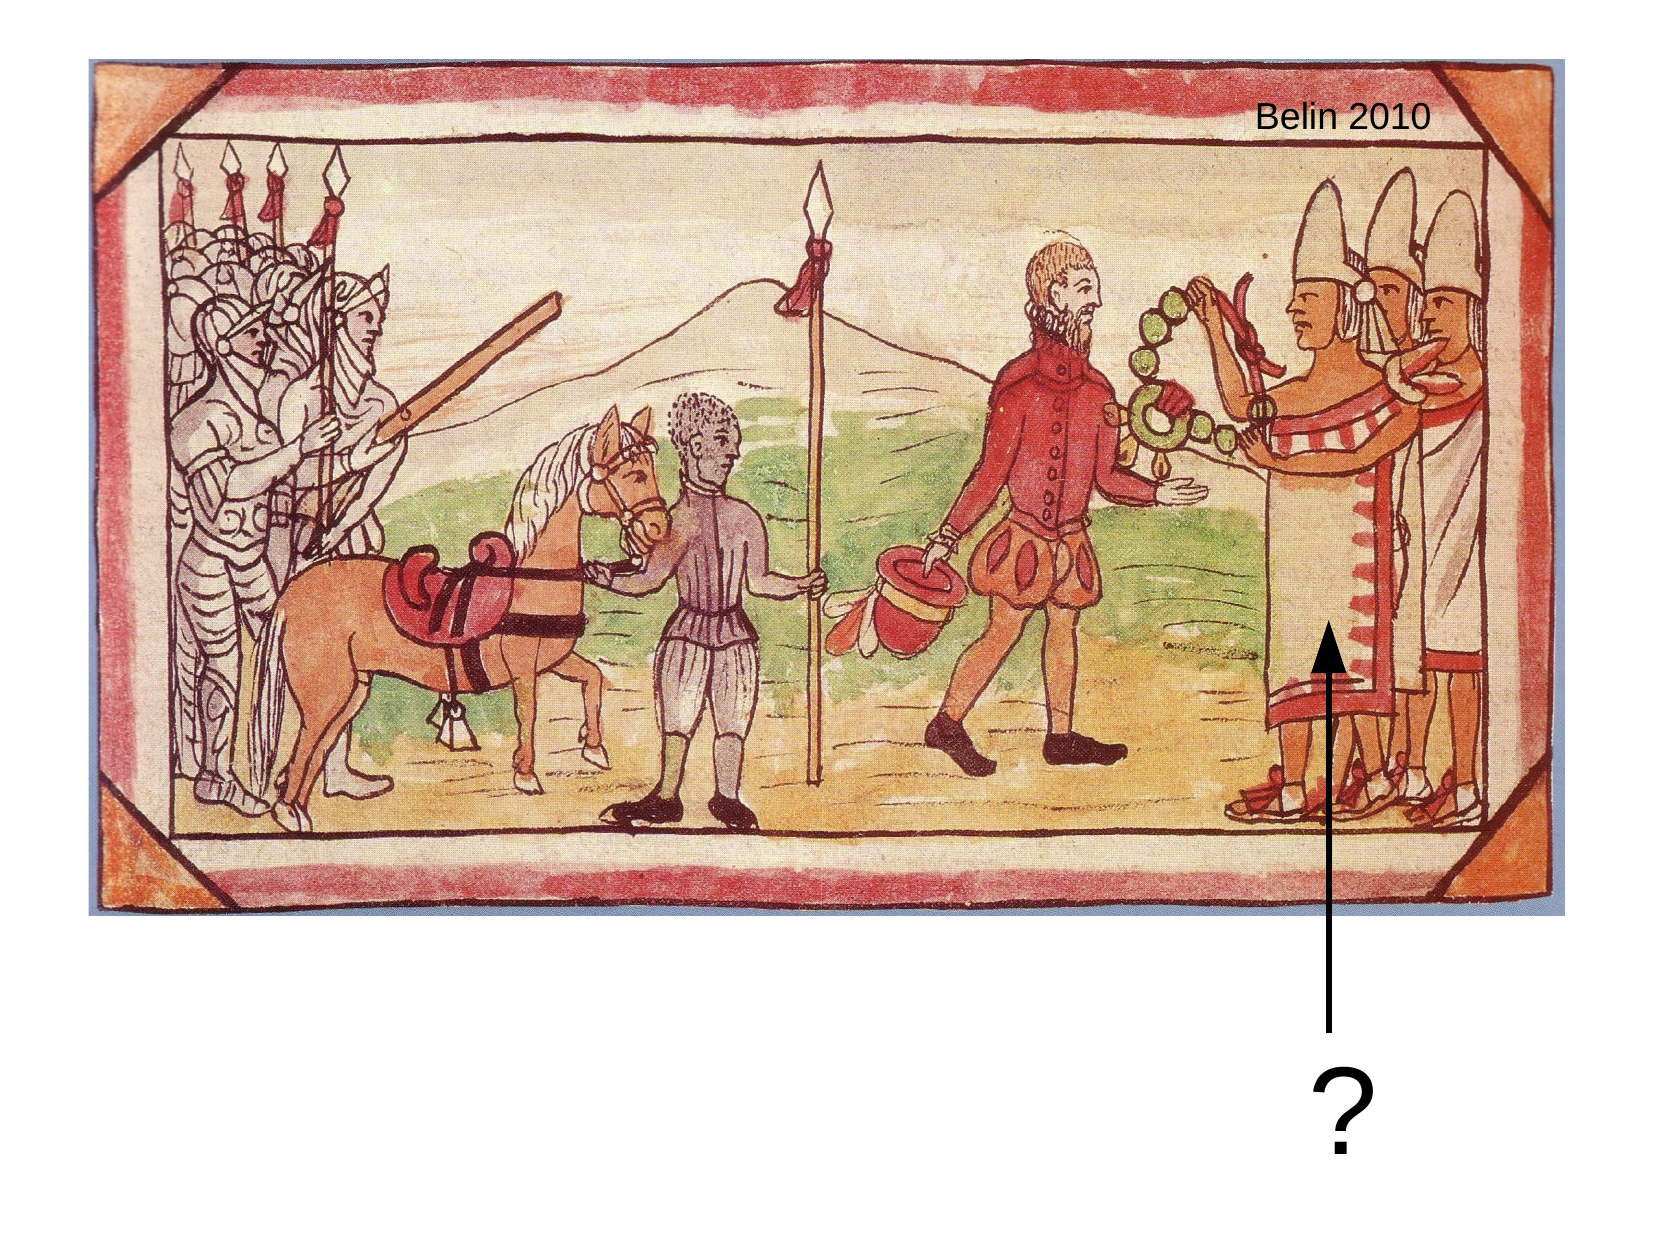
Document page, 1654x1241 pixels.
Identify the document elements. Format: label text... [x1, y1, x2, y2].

text_box Belin 2010 [1240, 88, 1477, 146]
picture [88, 59, 1565, 916]
text_box ? [1269, 1033, 1418, 1189]
